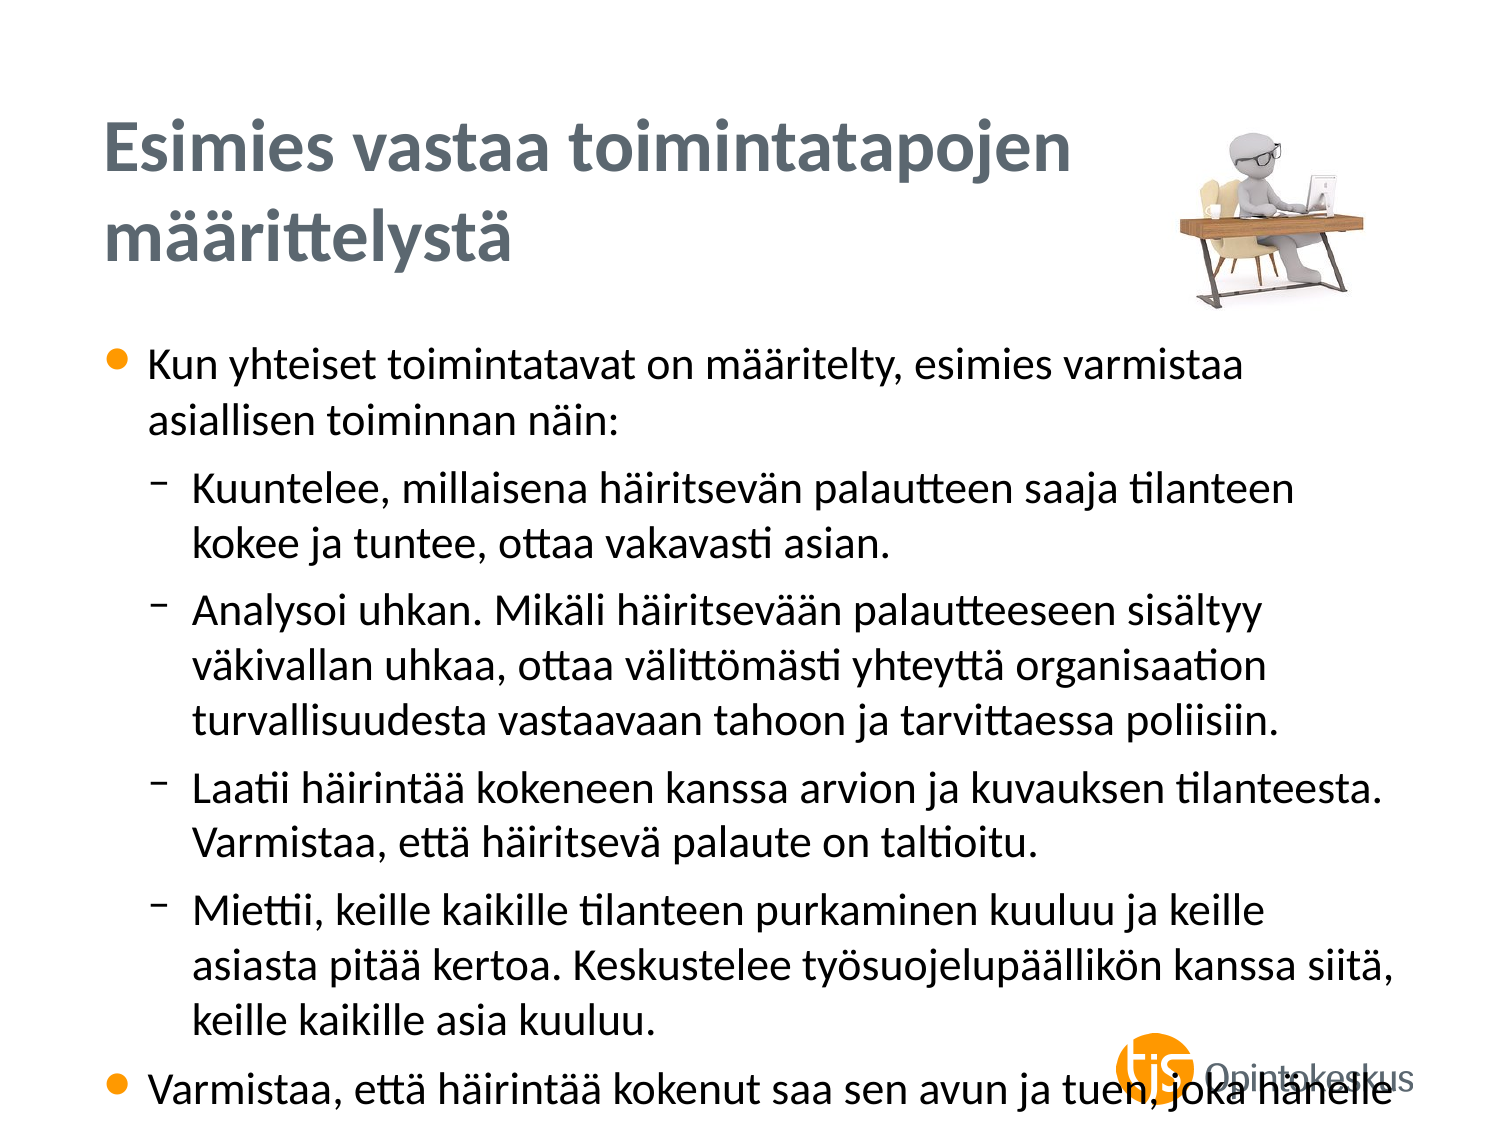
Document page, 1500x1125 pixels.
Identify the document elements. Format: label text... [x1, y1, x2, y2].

title Esimies vastaa toimintatapojen määrittelystä [88, 88, 1111, 266]
list Kun yhteiset toimintatavat on määritelty, esimies varmistaa asiallisen toiminnan näin: Kuuntelee, millaisena häiritsevän palautteen saaja tilanteen kokee ja tuntee, ottaa vakavasti asian. Analysoi uhkan. Mikäli häiritsevään palautteeseen sisältyy väkivallan uhkaa, ottaa välittömästi yhteyttä organisaation turvallisuudesta vastaavaan tahoon ja tarvittaessa poliisiin. Laatii häirintää kokeneen kanssa arvion ja kuvauksen tilanteesta. Varmistaa, että häiritsevä palaute on taltioitu. Miettii, keille kaikille tilanteen purkaminen kuuluu ja keille asiasta pitää kertoa. Keskustelee työsuojelupäällikön kanssa siitä, keille kaikille asia kuuluu. Varmistaa, että häirintää kokenut saa sen avun ja tuen, joka hänelle kuuluu. [88, 324, 1412, 1004]
picture [1111, 27, 1412, 328]
picture [1116, 1033, 1413, 1105]
